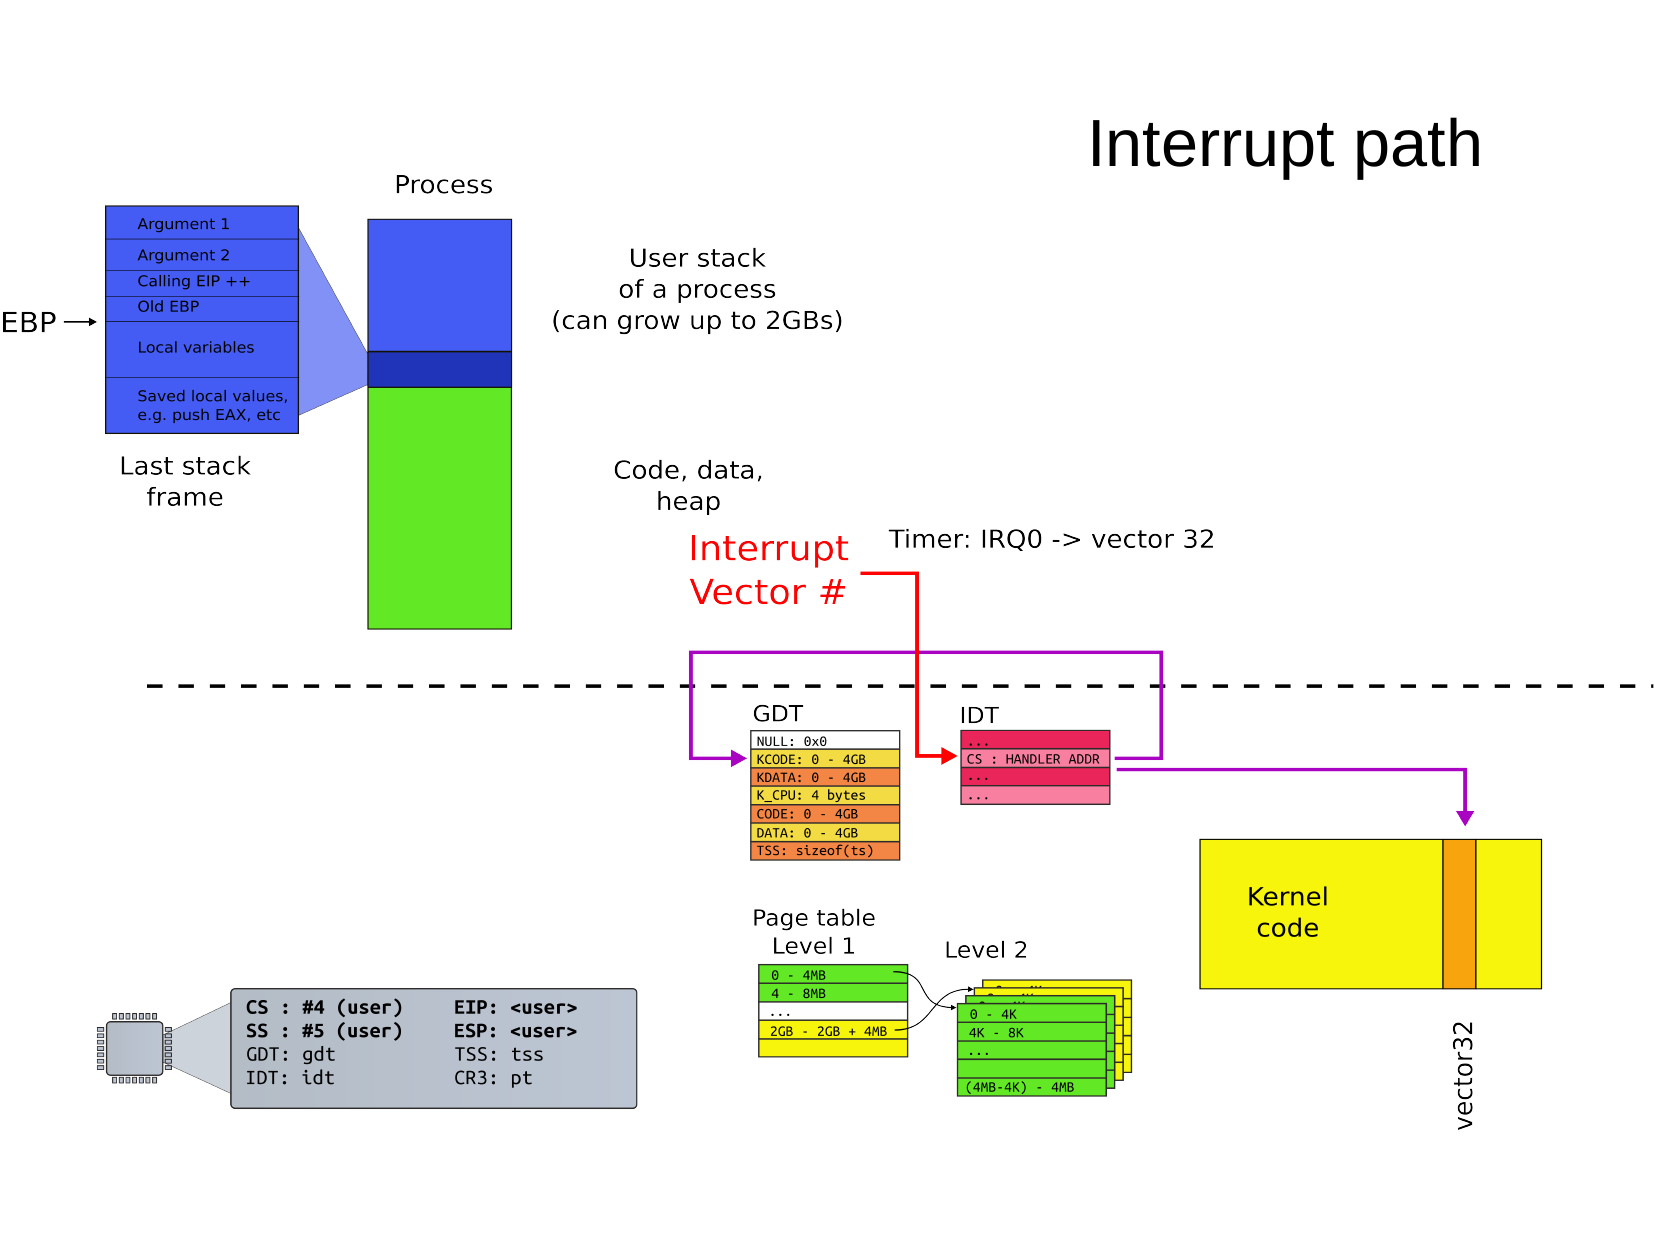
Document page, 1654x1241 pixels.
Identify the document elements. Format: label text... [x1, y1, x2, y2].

picture [3, 175, 1654, 1130]
list Interrupt path [1087, 105, 1576, 175]
